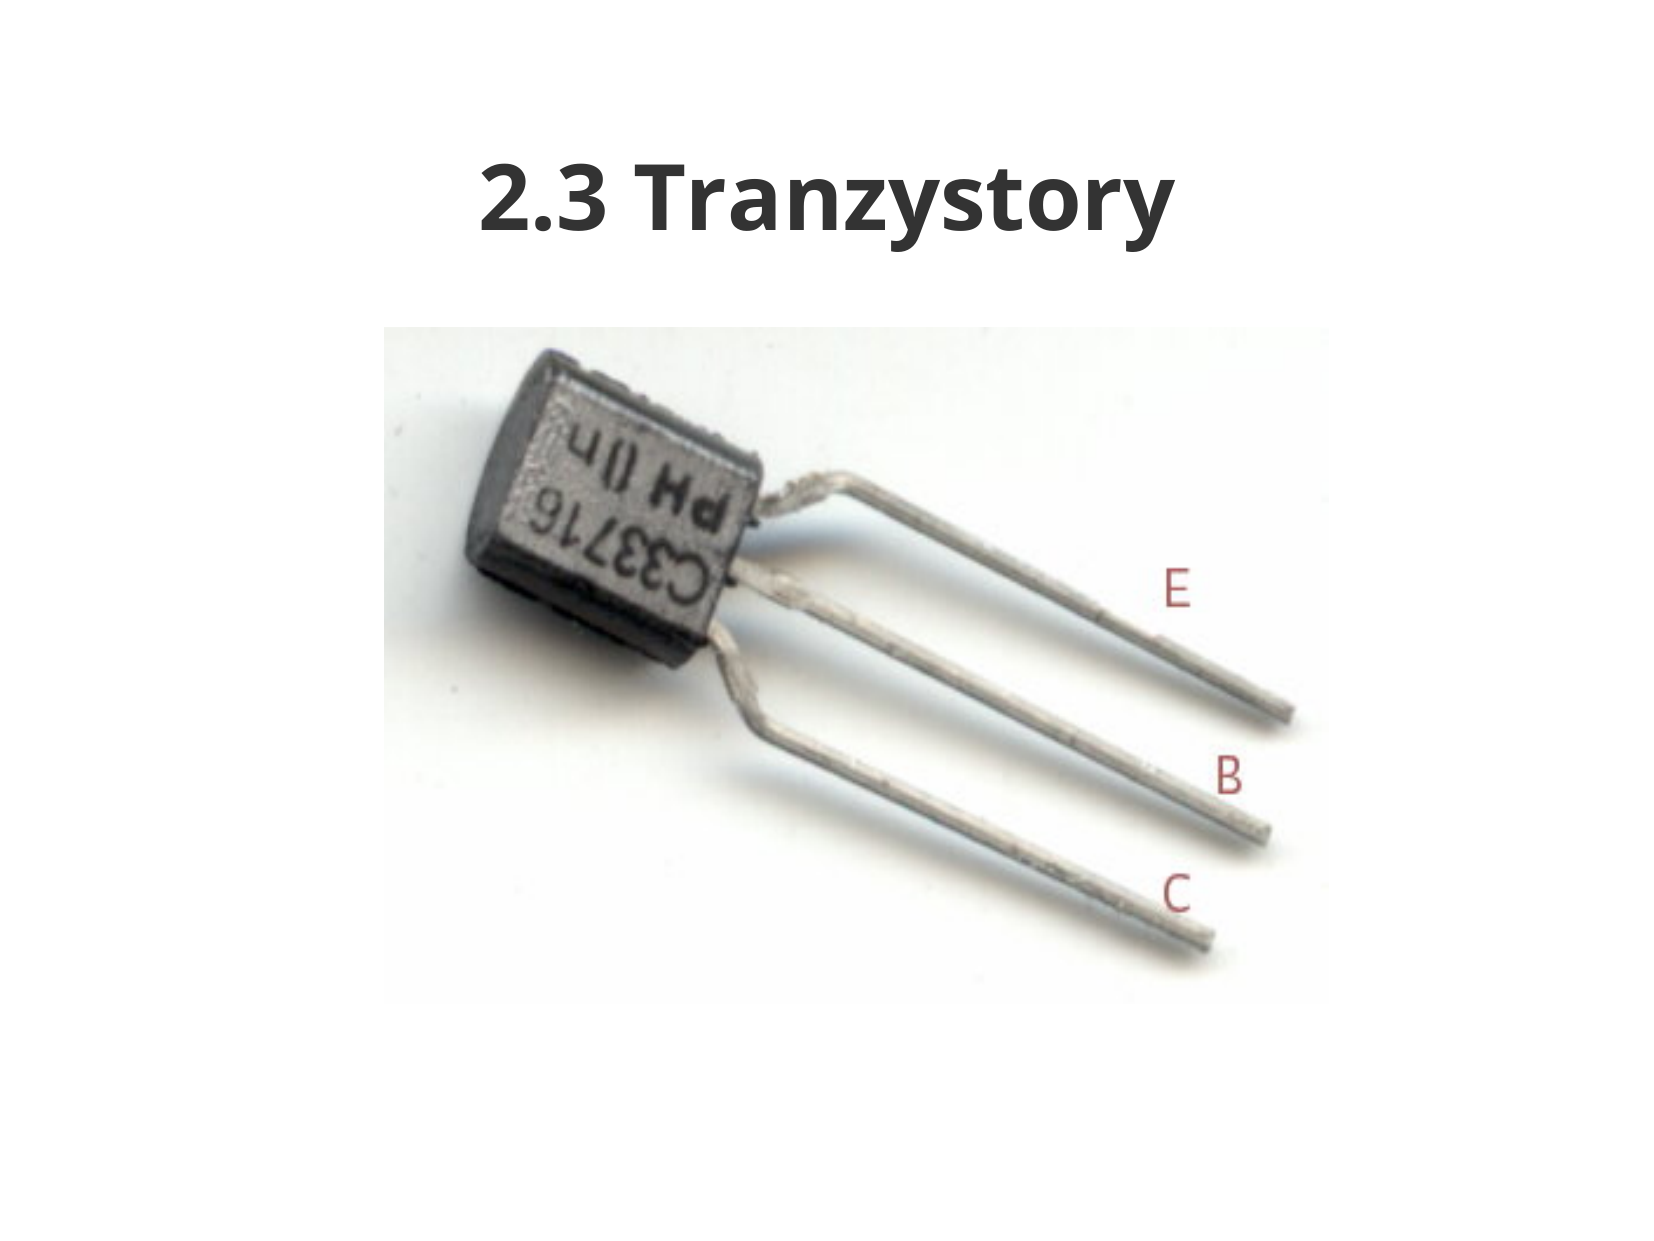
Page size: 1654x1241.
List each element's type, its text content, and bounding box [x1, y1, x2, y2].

picture [384, 327, 1329, 1004]
title 2.3 Tranzystory [121, 91, 1534, 299]
